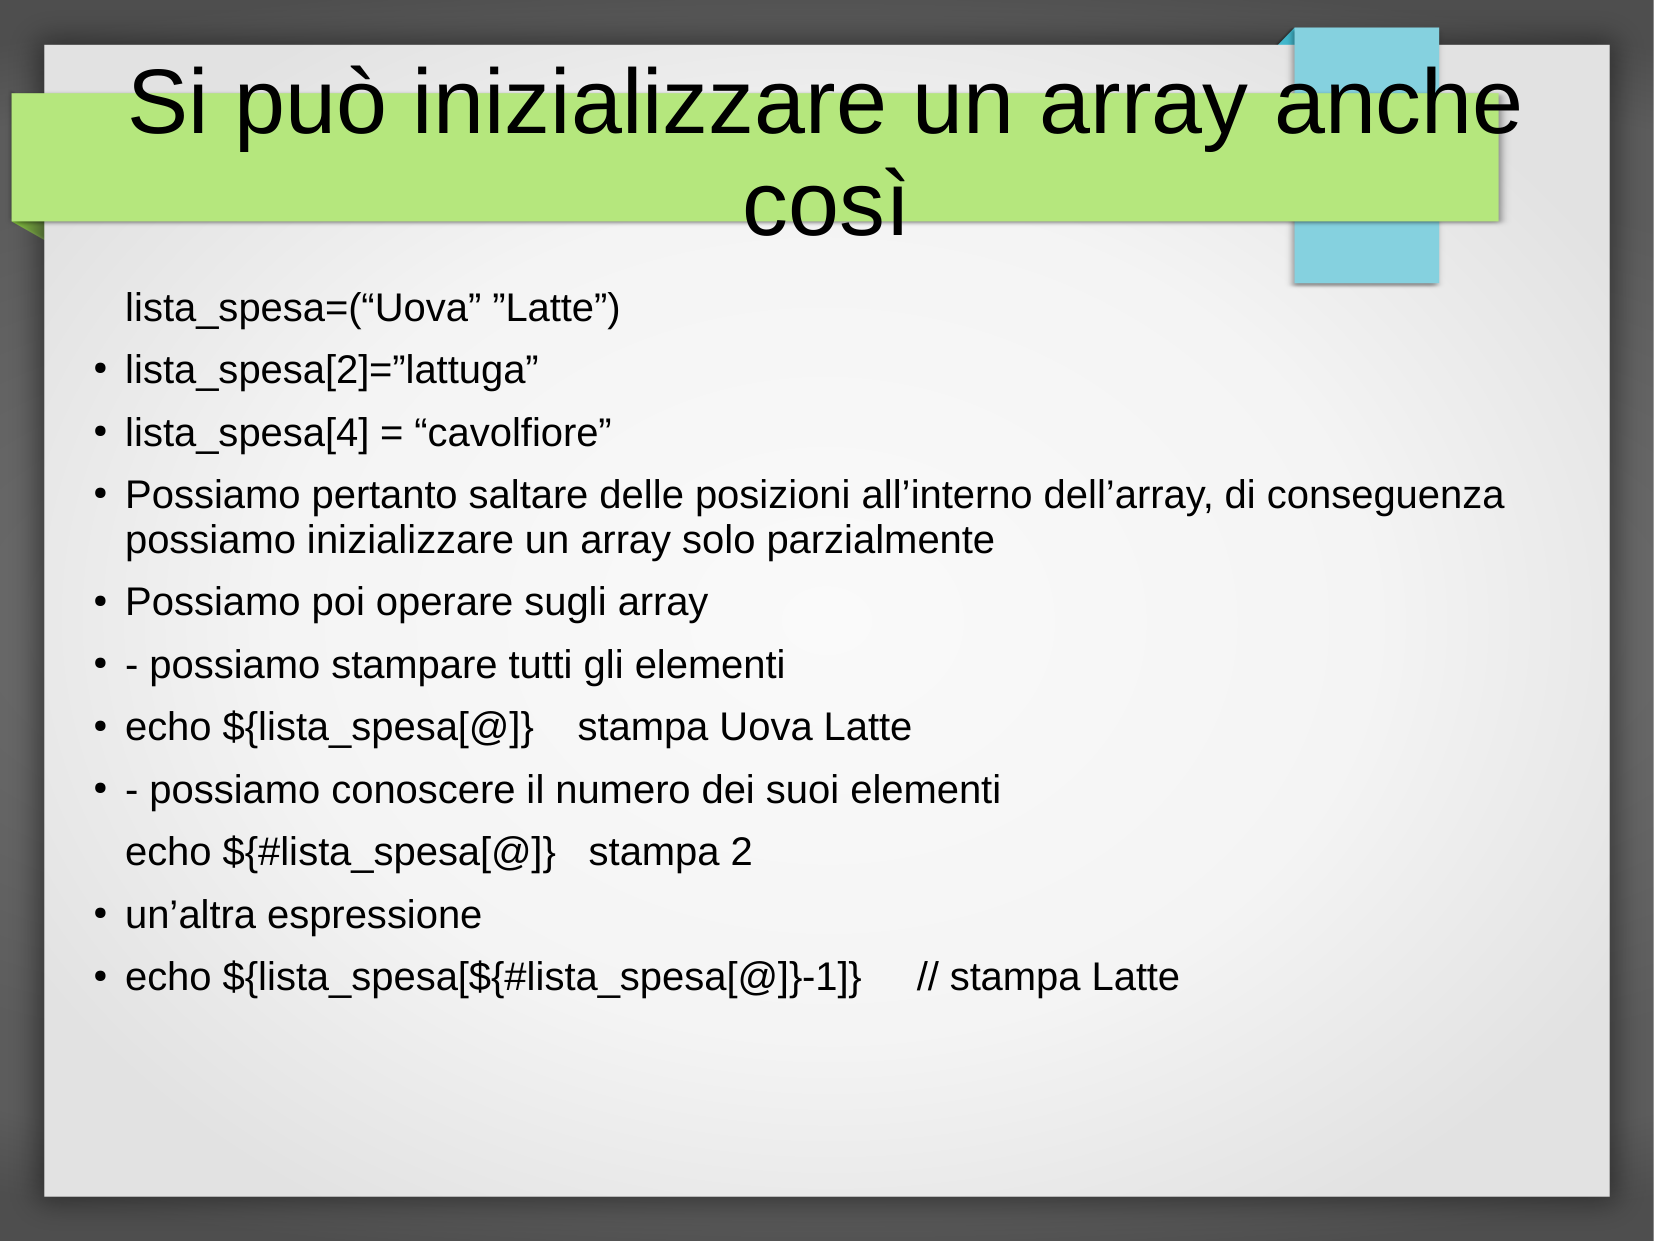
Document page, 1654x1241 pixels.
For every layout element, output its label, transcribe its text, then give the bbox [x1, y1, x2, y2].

title Si può inizializzare un array anche così [82, 49, 1571, 257]
picture [0, 0, 1654, 1241]
list lista_spesa=(“Uova” ”Latte”) lista_spesa[2]=”lattuga” lista_spesa[4] = “cavolfiore” Possiamo pertanto saltare delle posizioni all’interno dell’array, di conseguenza possiamo inizializzare un array solo parzialmente Possiamo poi operare sugli array - possiamo stampare tutti gli elementi echo ${lista_spesa[@]} stampa Uova Latte - possiamo conoscere il numero dei suoi elementi echo ${#lista_spesa[@]} stampa 2 un’altra espressione echo ${lista_spesa[${#lista_spesa[@]}-1]} // stampa Latte [82, 284, 1571, 1004]
